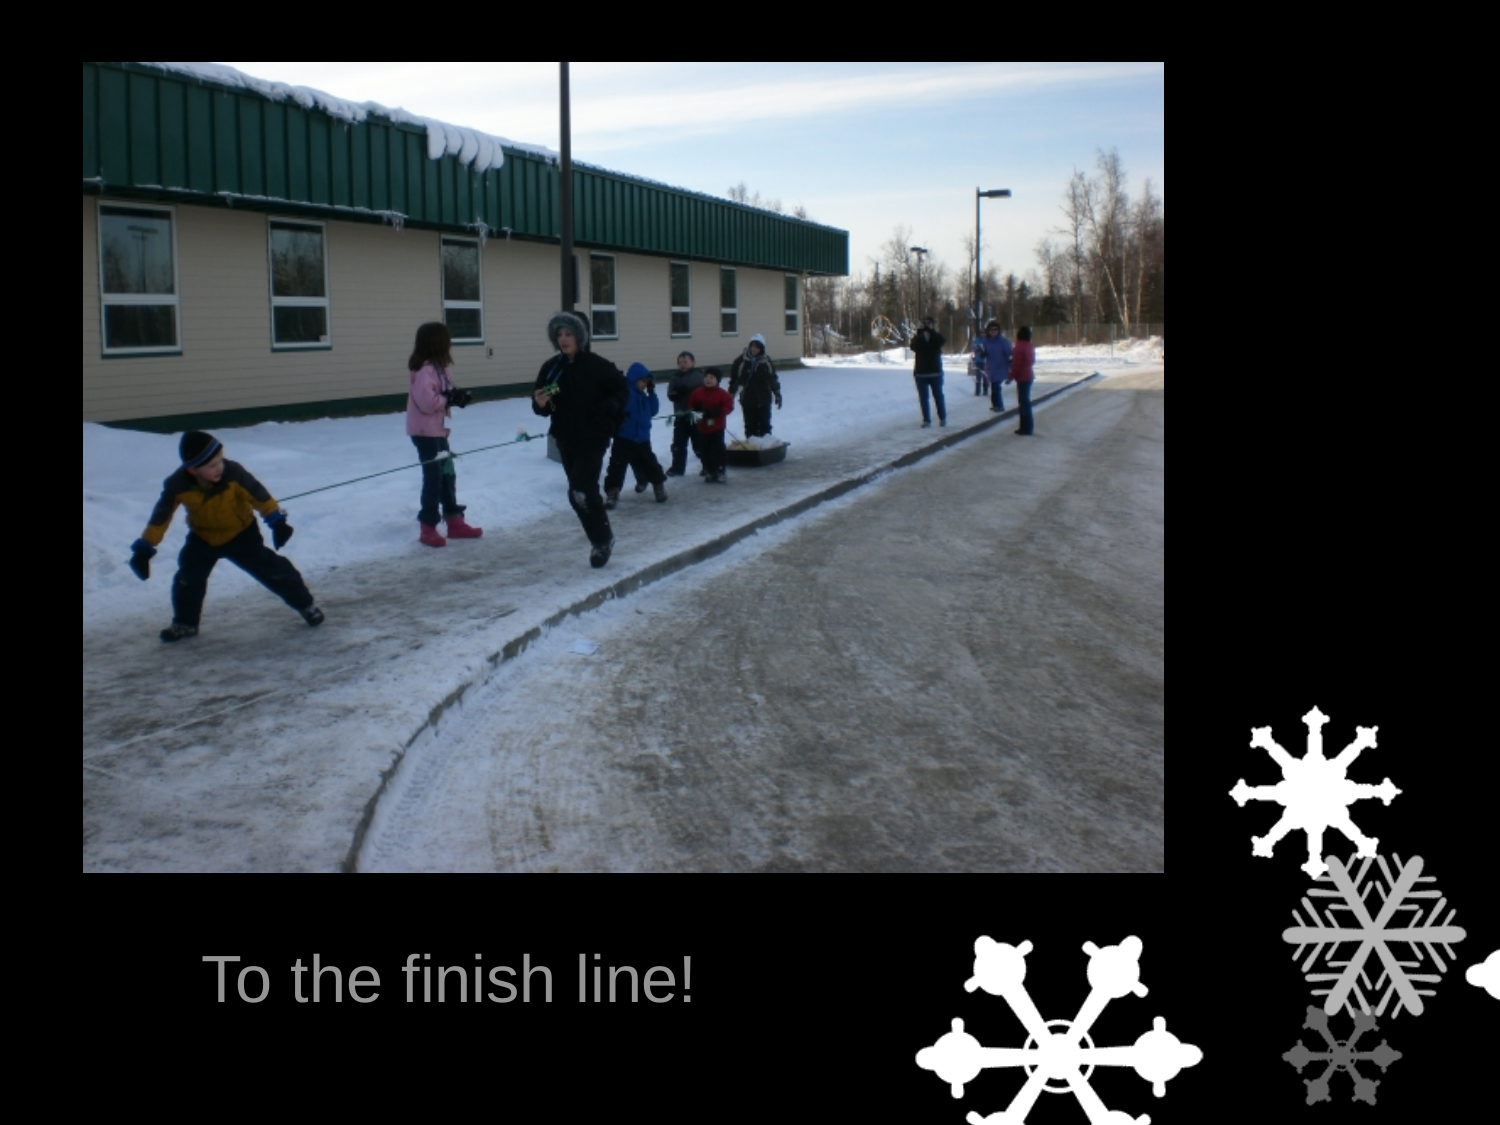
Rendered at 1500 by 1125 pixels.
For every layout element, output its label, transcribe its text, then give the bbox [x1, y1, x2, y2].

picture [83, 62, 1164, 873]
text_box To the finish line! [186, 927, 882, 1024]
